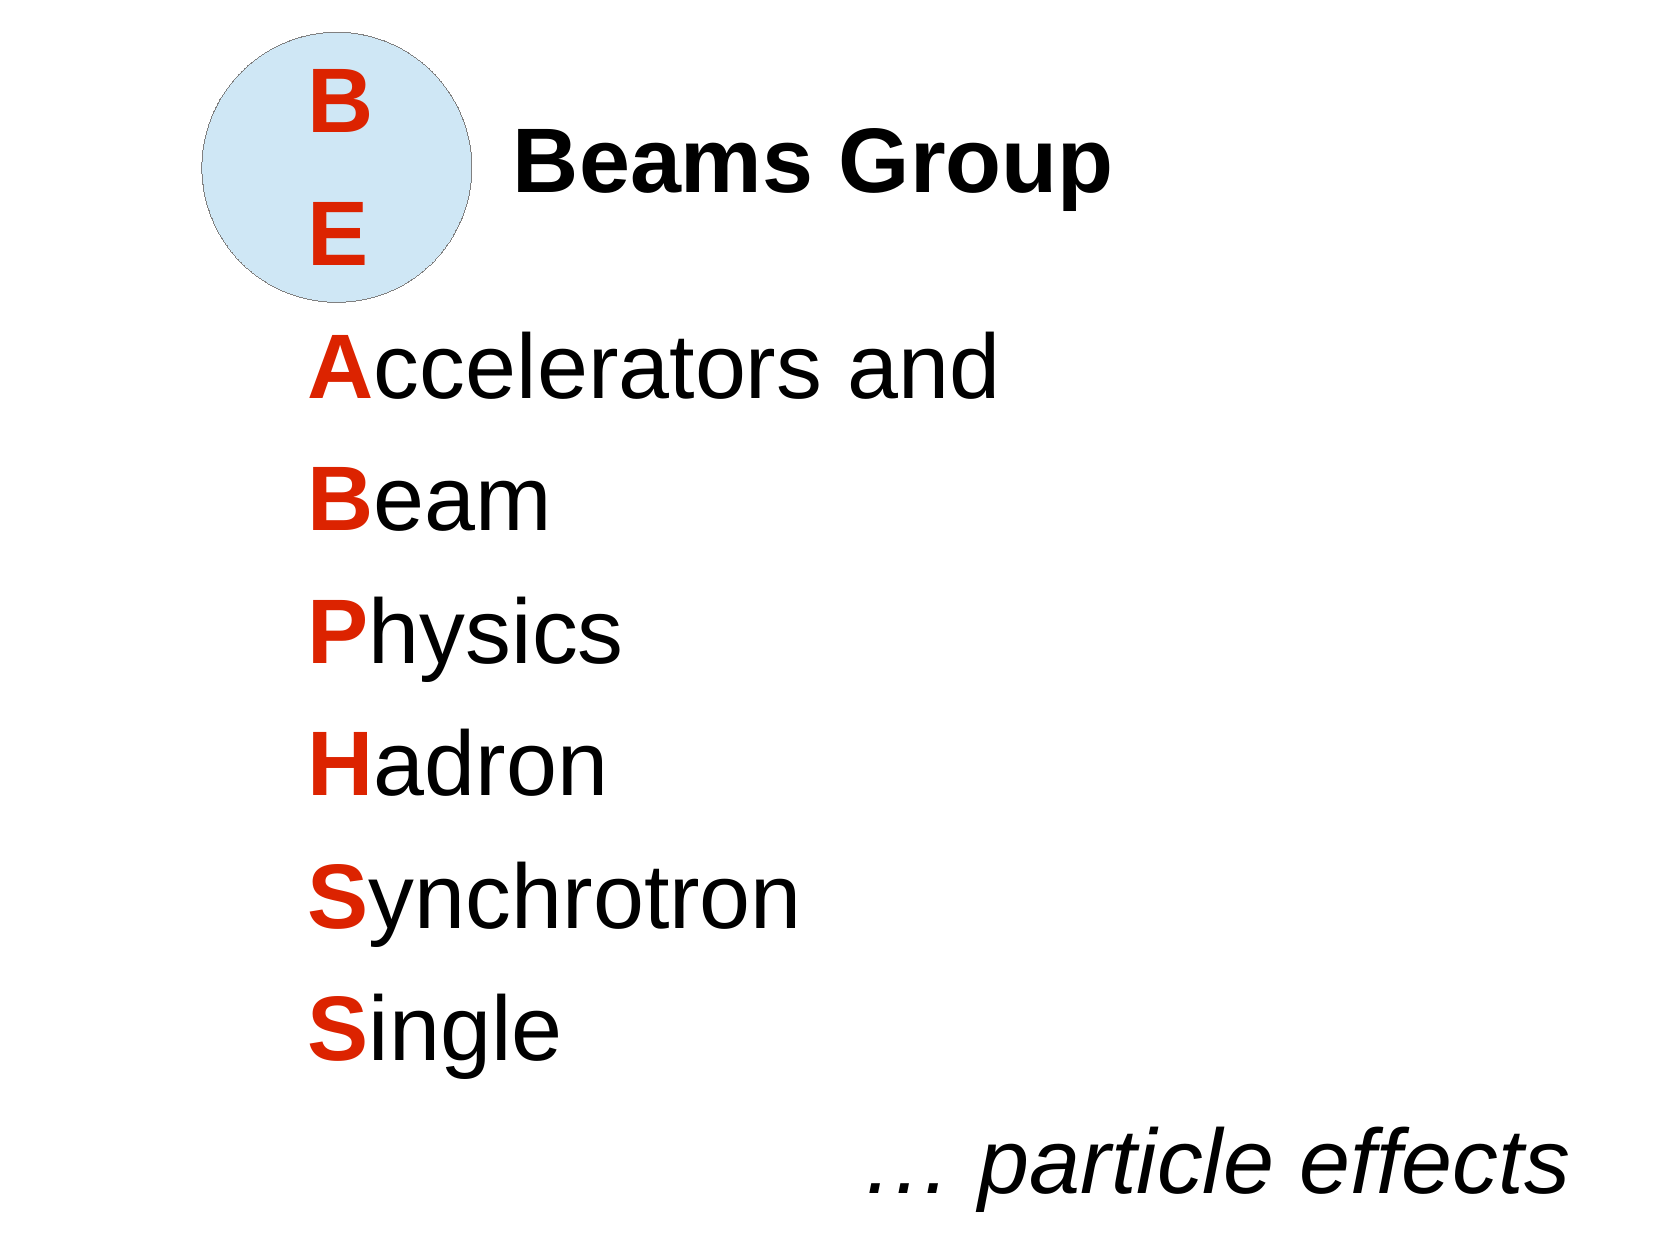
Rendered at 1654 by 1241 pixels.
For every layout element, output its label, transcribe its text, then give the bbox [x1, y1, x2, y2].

text_box [271, 32, 403, 49]
text_box Beams Group [498, 101, 1159, 220]
subtitle B E Accelerators and Beam Physics Hadron Synchrotron Single … particle effects [82, 49, 1571, 1213]
